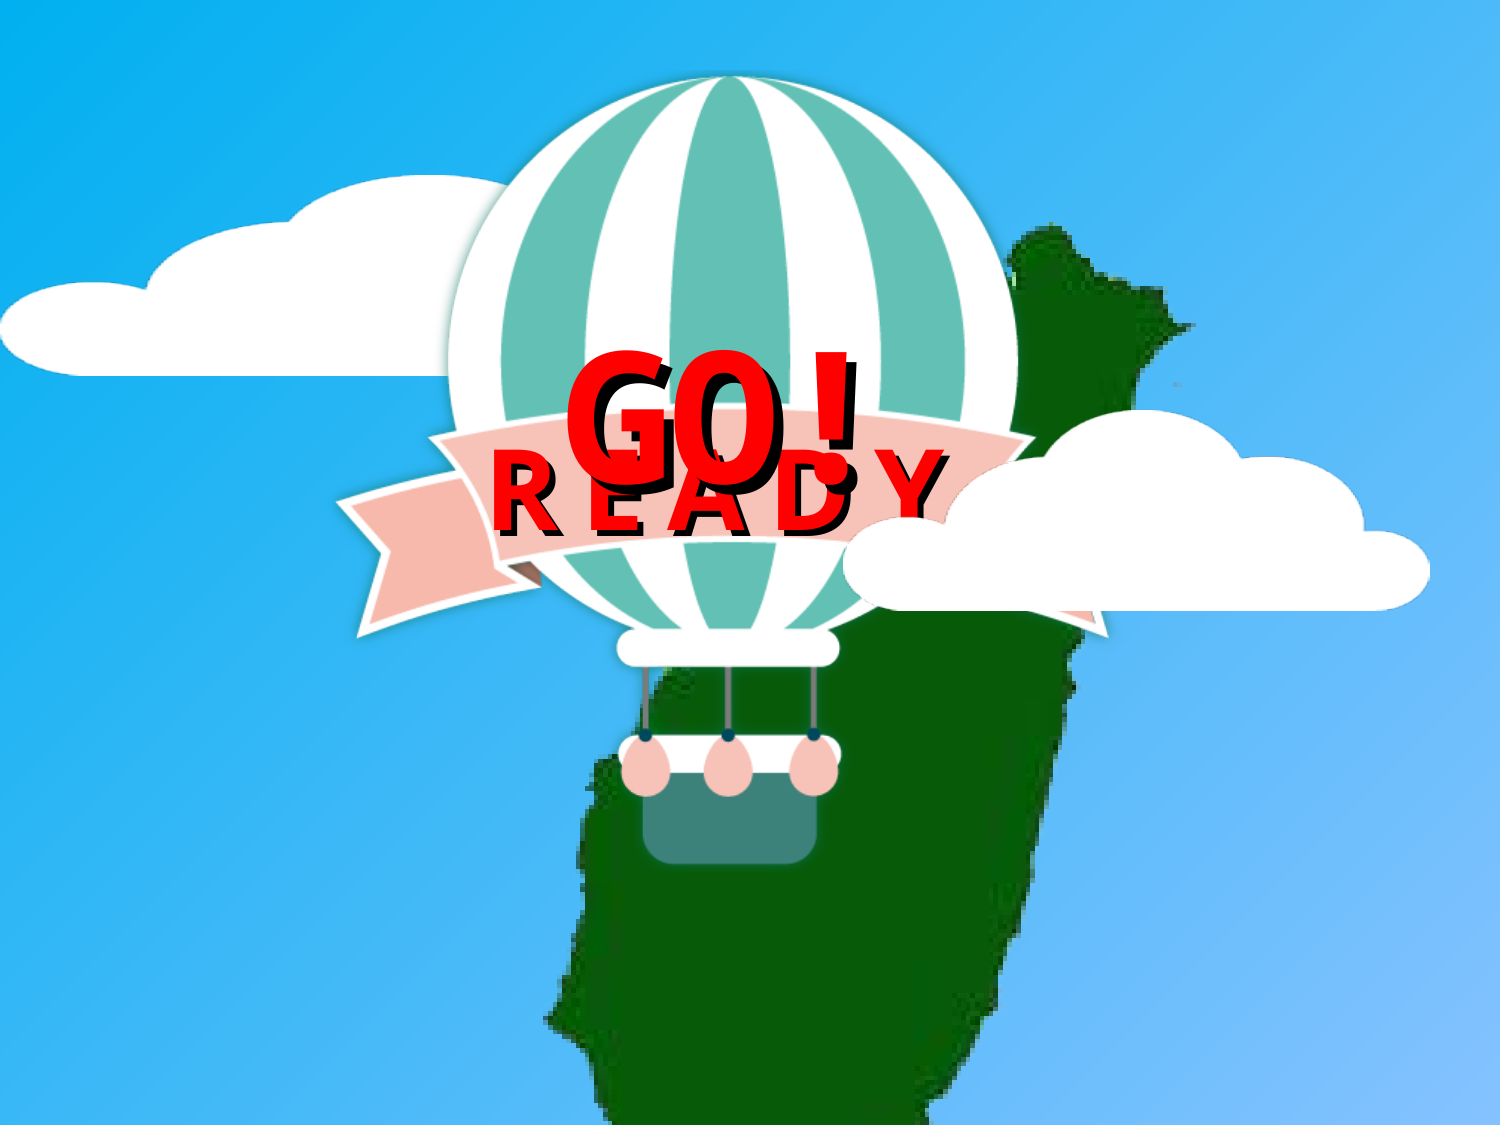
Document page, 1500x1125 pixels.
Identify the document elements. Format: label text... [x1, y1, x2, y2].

text_box R E A D Y [410, 410, 843, 560]
text_box GO! [422, 293, 1027, 528]
picture [0, 70, 1430, 1125]
